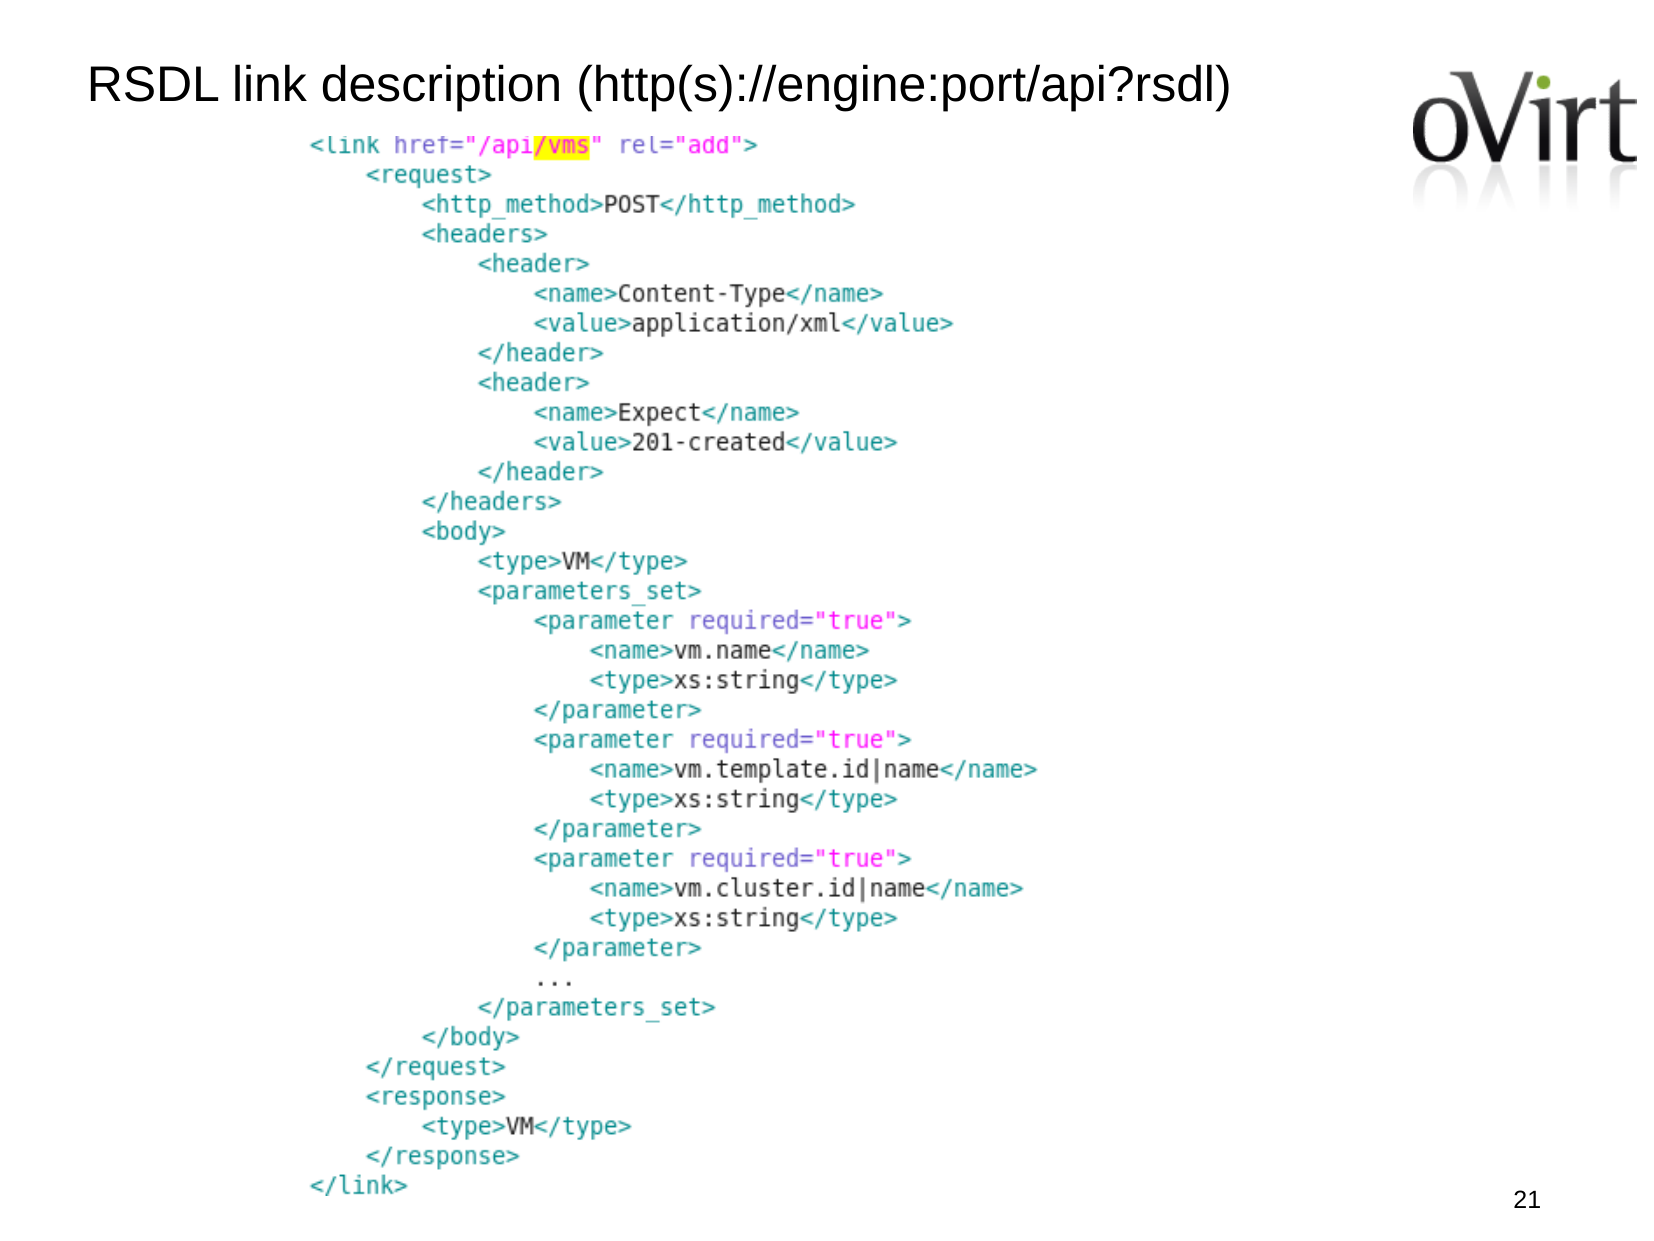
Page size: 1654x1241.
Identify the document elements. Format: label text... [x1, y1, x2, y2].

picture [1413, 63, 1637, 212]
list RSDL link description (http(s)://engine:port/api?rsdl) [15, 55, 1505, 131]
picture [242, 136, 1225, 1196]
